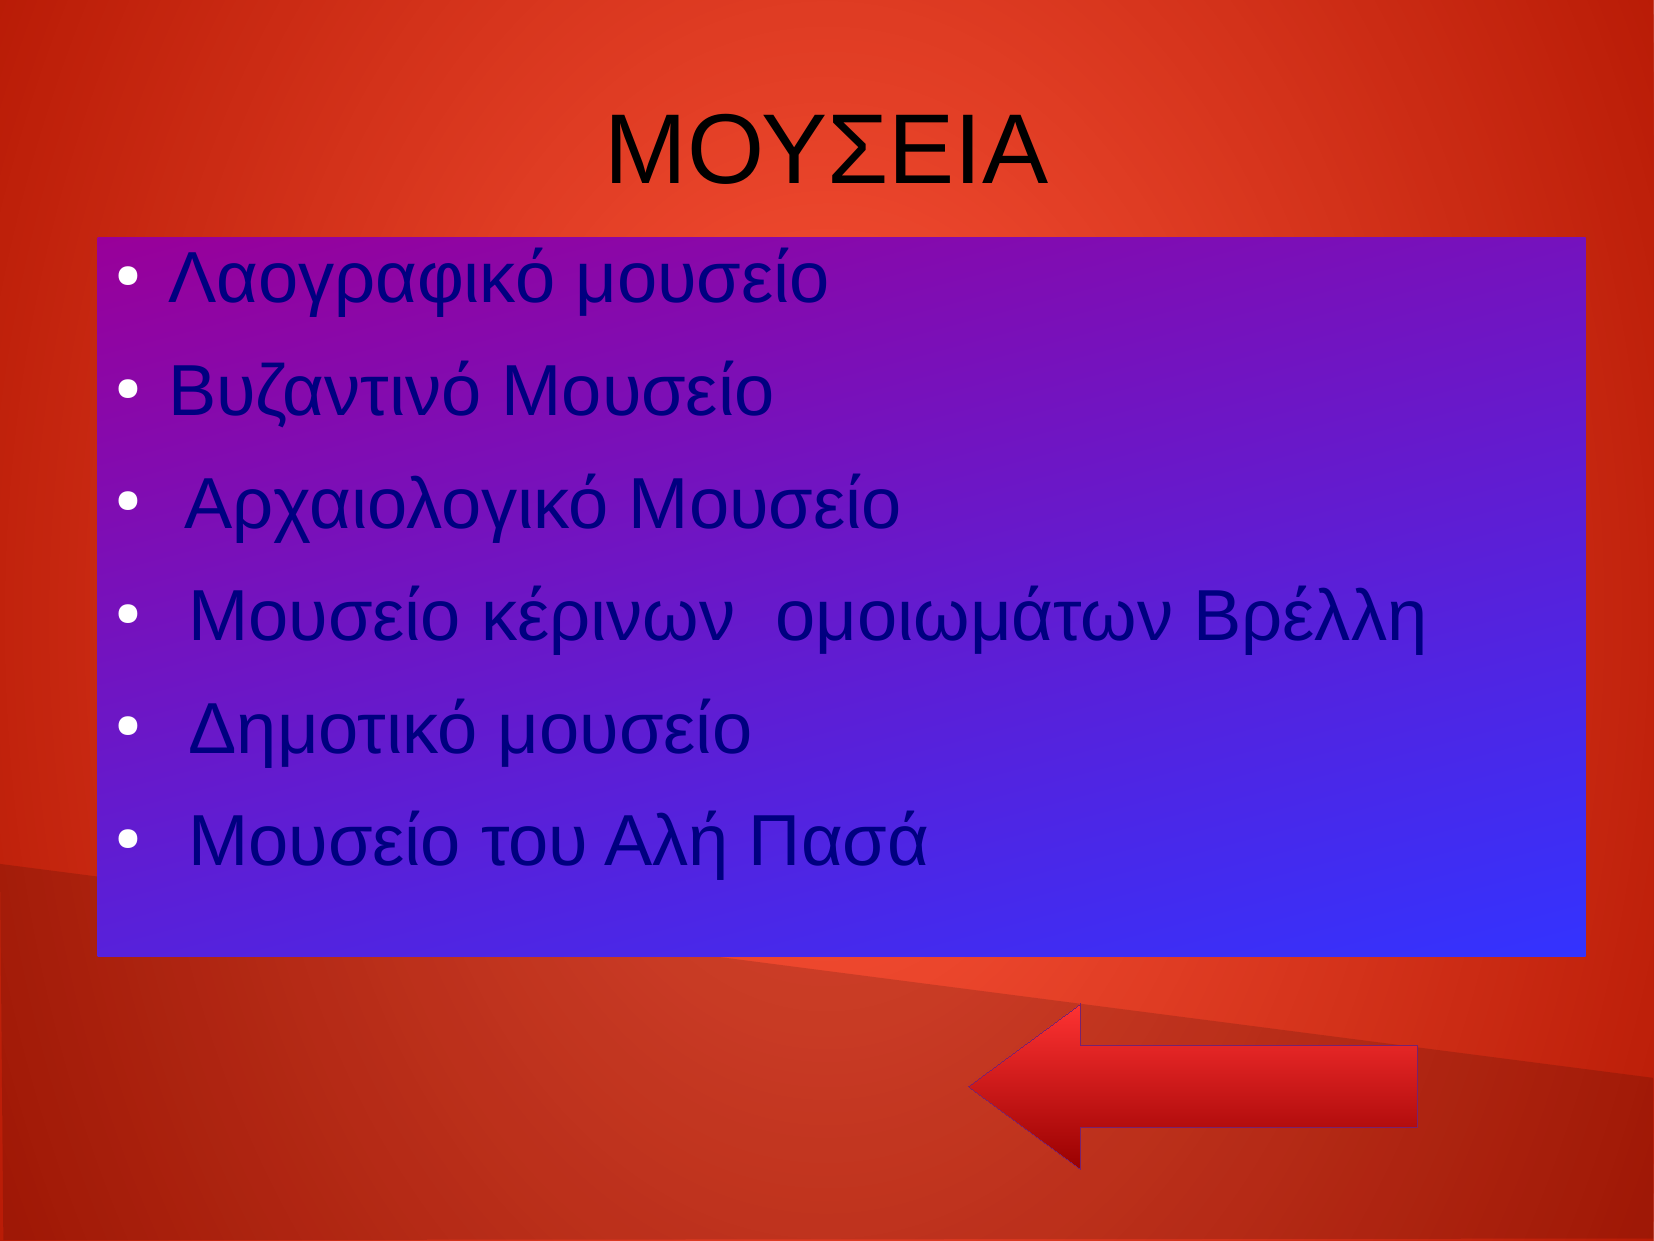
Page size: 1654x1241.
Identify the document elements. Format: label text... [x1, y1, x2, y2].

list Λαογραφικό μουσείο Βυζαντινό Μουσείο Αρχαιολογικό Μουσείο Μουσείο κέρινων ομοιωμάτων Βρέλλη Δημοτικό μουσείο Μουσείο του Αλή Πασά [97, 237, 1586, 957]
text_box [968, 1003, 1418, 1170]
title ΜΟΥΣΕΙΑ [82, 47, 1571, 252]
